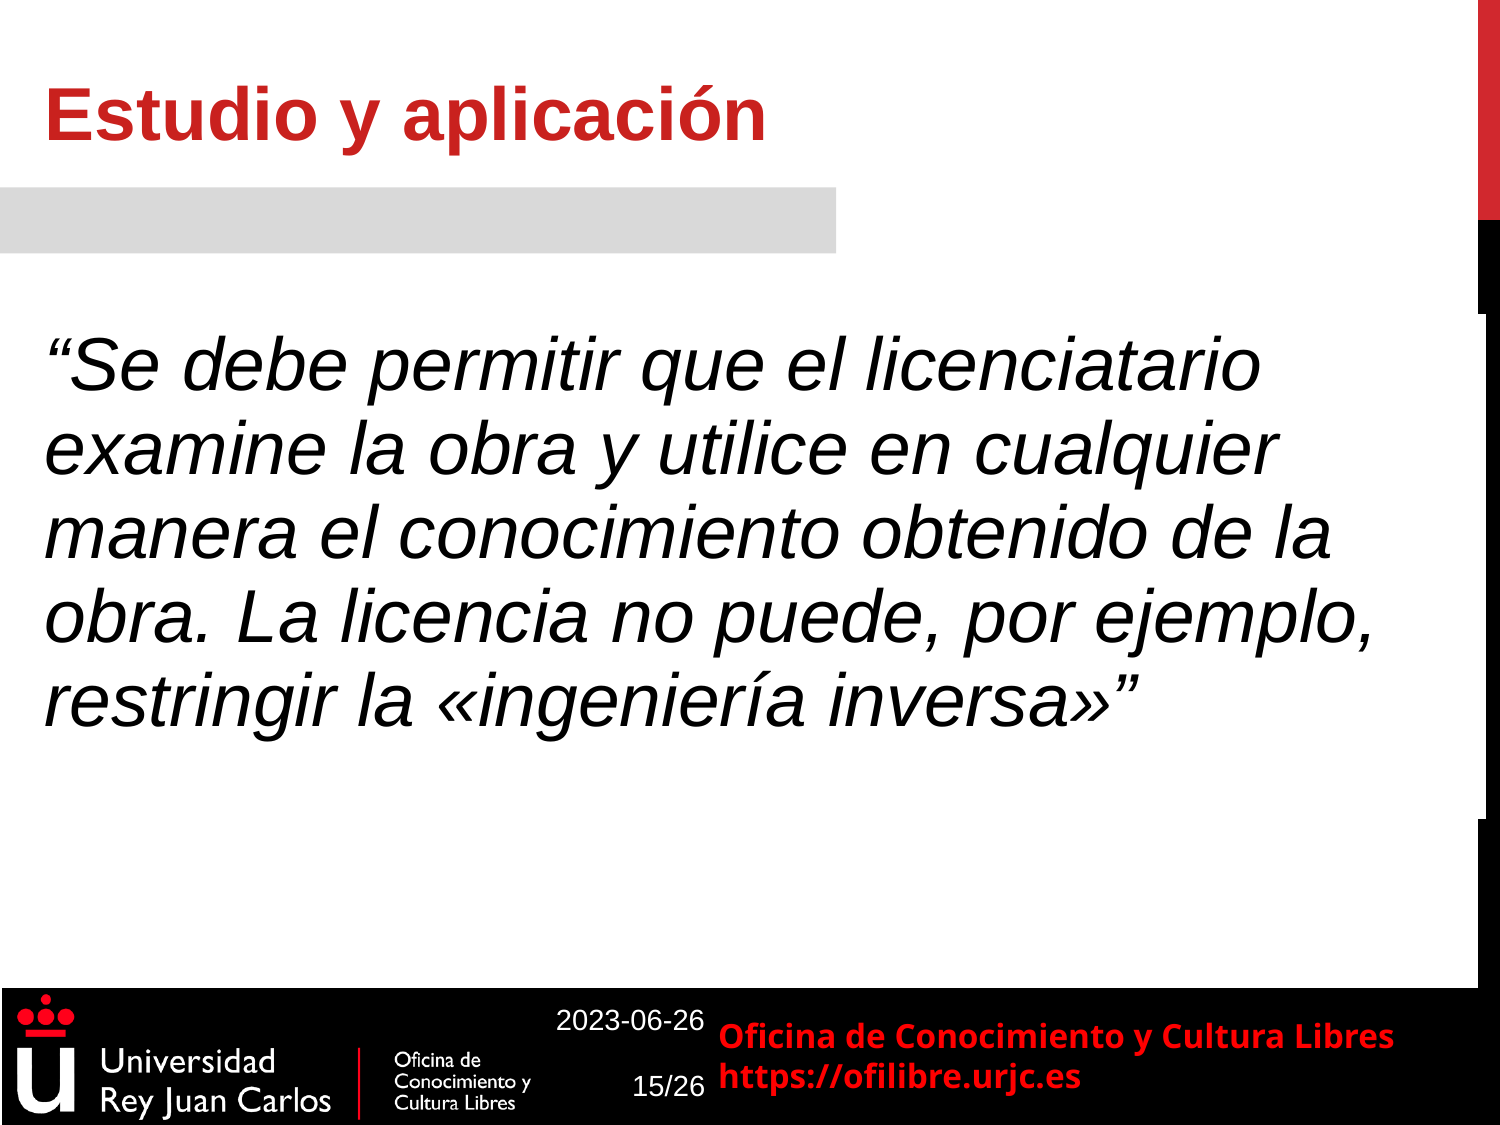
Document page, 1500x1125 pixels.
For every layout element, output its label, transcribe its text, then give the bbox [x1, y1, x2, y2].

title [75, 7, 1425, 196]
picture [17, 994, 531, 1120]
text_box Estudio y aplicación [30, 64, 1306, 248]
text_box “Se debe permitir que el licenciatario examine la obra y utilice en cualquier manera el conocimiento obtenido de la obra. La licencia no puede, por ejemplo, restringir la «ingeniería inversa»” [30, 314, 1486, 819]
